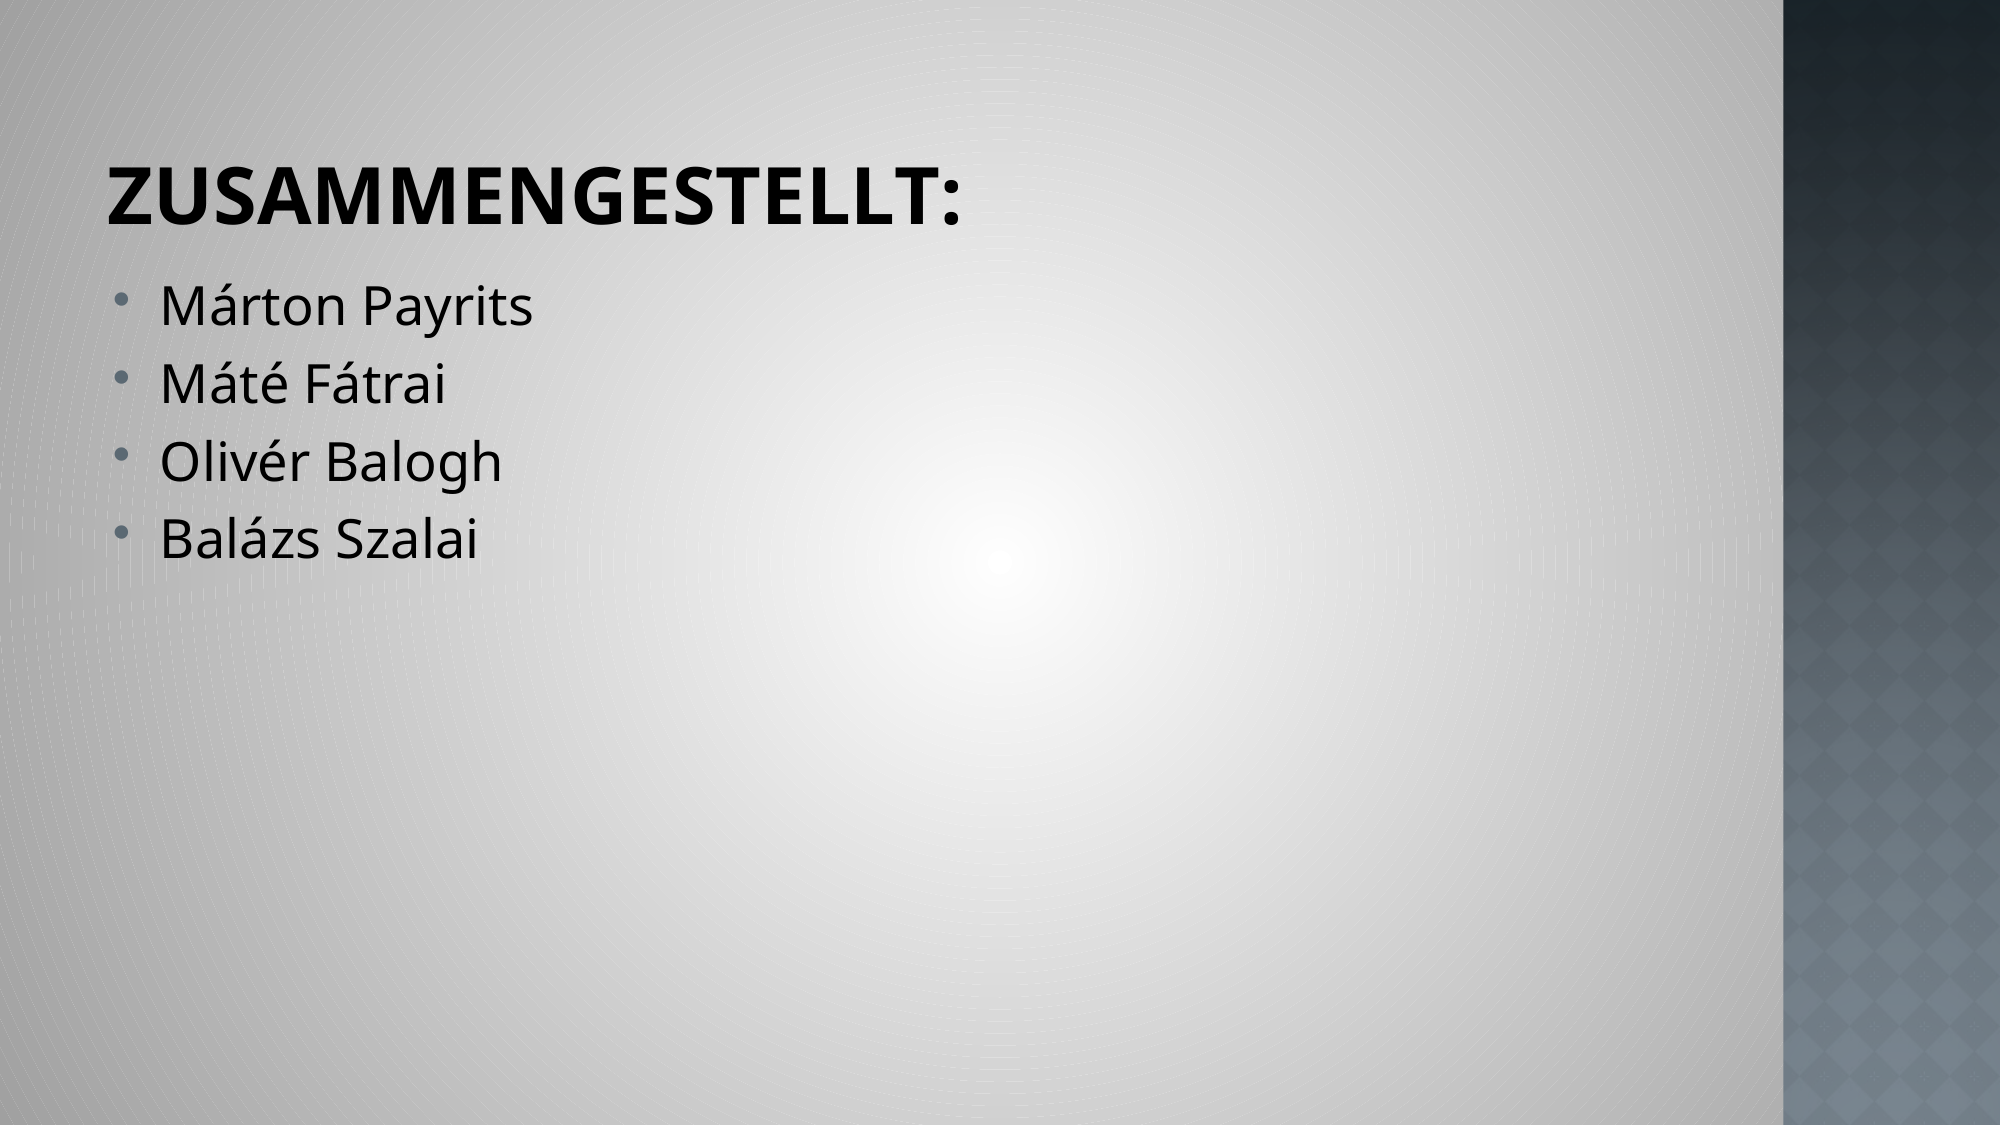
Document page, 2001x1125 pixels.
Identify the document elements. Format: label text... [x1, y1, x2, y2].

list Márton Payrits Máté Fátrai Olivér Balogh Balázs Szalai [99, 264, 1684, 1060]
title Zusammengestellt: [99, 52, 1684, 240]
